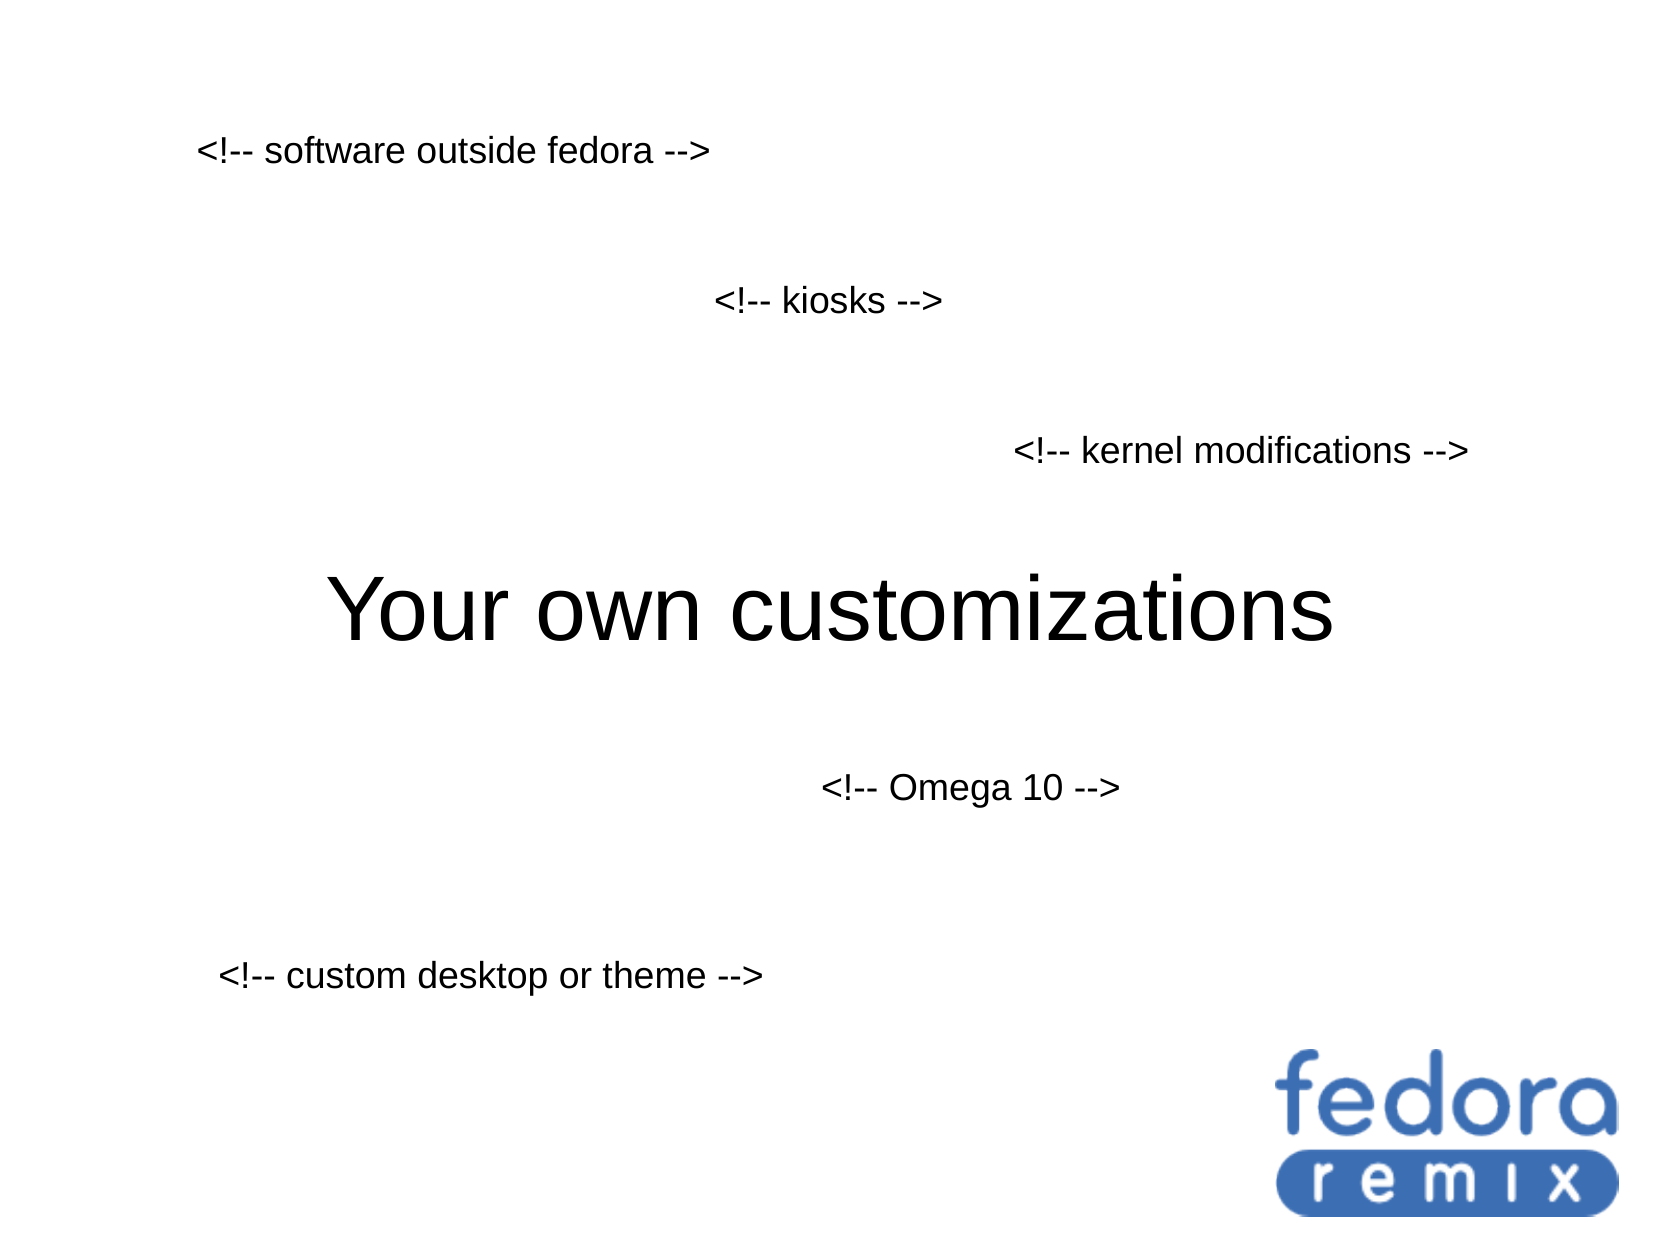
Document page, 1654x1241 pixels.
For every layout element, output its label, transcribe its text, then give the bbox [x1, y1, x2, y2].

text_box <!-- kiosks --> [532, 262, 1126, 338]
picture [1275, 1049, 1619, 1217]
text_box <!-- software outside fedora --> [157, 112, 751, 188]
subtitle <!-- custom desktop or theme --> [195, 937, 788, 1013]
text_box <!-- Omega 10 --> [675, 750, 1268, 826]
text_box <!-- kernel modifications --> [945, 412, 1538, 488]
title Your own customizations [87, 505, 1576, 713]
